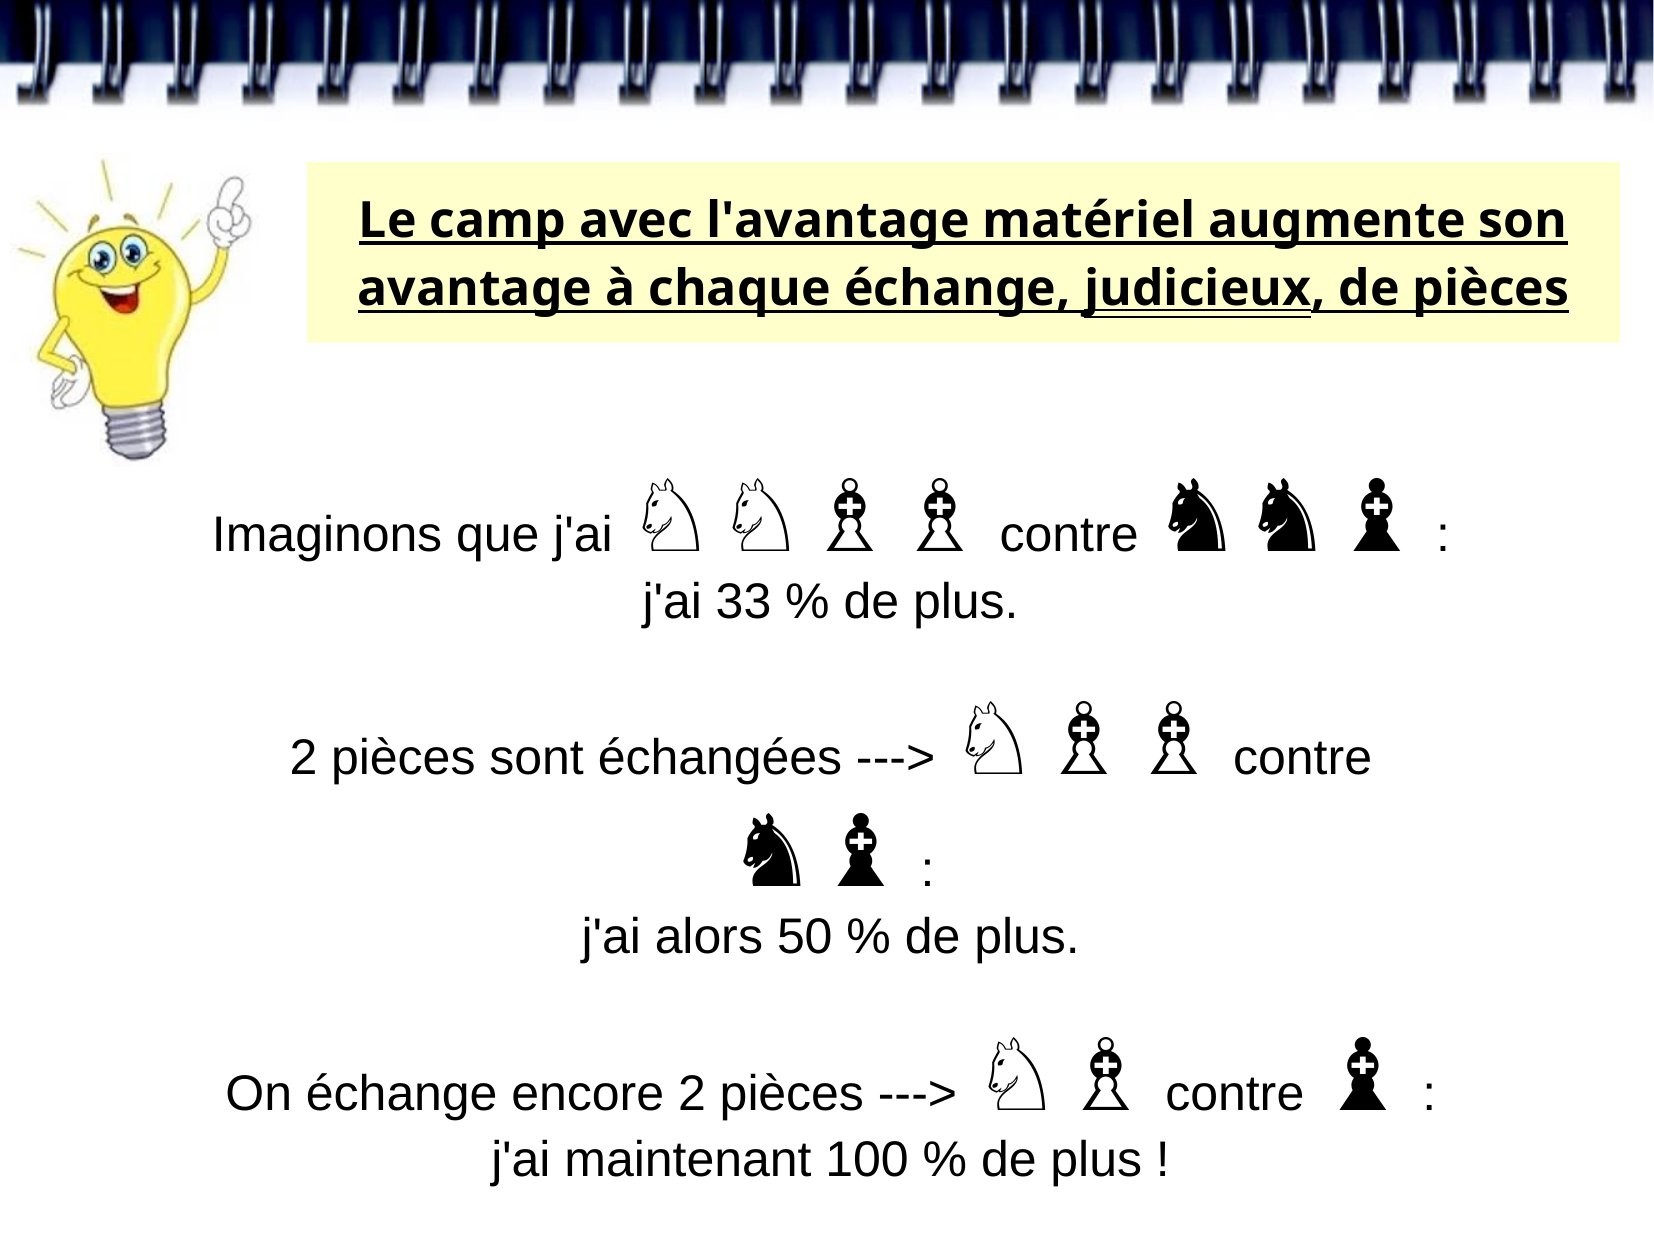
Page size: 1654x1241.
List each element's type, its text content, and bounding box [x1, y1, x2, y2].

subtitle Imaginons que j'ai ♘♘♗♗ contre ♞♞♝ : j'ai 33 % de plus. 2 pièces sont échangées ---> ♘♗♗ contre ♞♝ : j'ai alors 50 % de plus. On échange encore 2 pièces ---> ♘♗ contre ♝ : j'ai maintenant 100 % de plus ! [190, 517, 1472, 1241]
title Le camp avec l'avantage matériel augmente son avantage à chaque échange, judicieux, de pièces [307, 161, 1620, 343]
picture [0, 0, 1654, 121]
picture [10, 153, 260, 468]
